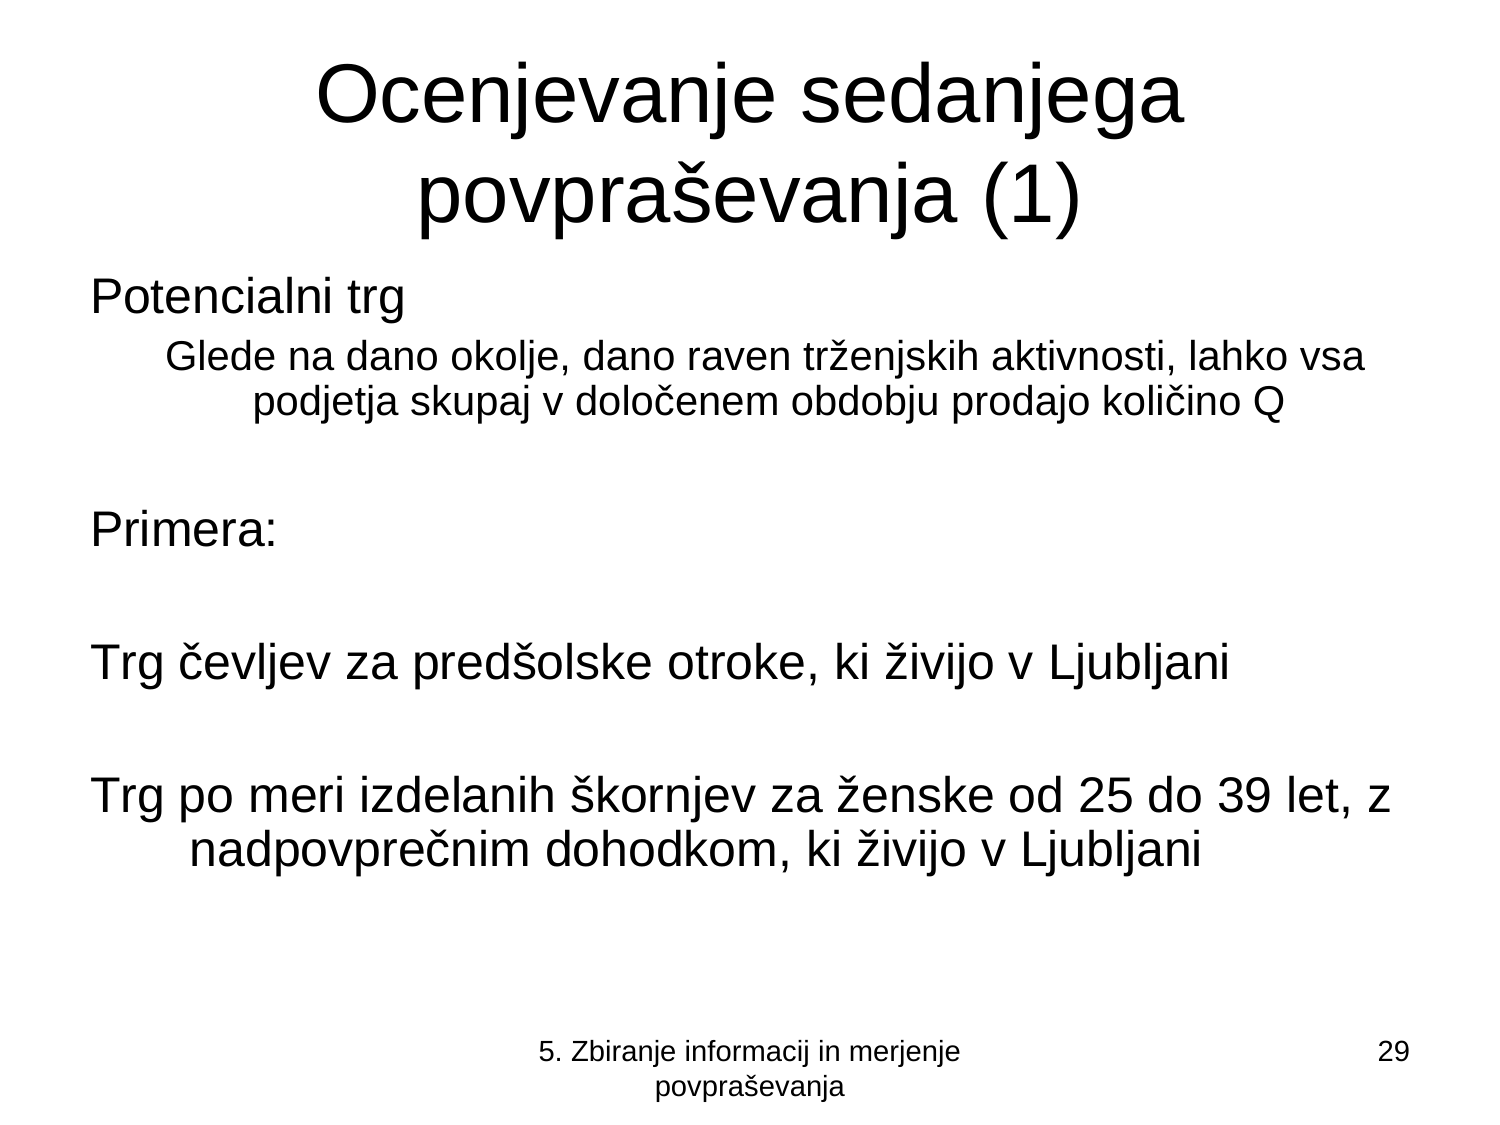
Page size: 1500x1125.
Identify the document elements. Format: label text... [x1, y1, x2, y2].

text_box 5. Zbiranje informacij in merjenje povpraševanja [512, 1024, 988, 1103]
text_box <number> [1074, 1024, 1426, 1103]
list Potencialni trg Glede na dano okolje, dano raven trženjskih aktivnosti, lahko vsa podjetja skupaj v določenem obdobju prodajo količino Q Primera: Trg čevljev za predšolske otroke, ki živijo v Ljubljani Trg po meri izdelanih škornjev za ženske od 25 do 39 let, z nadpovprečnim dohodkom, ki živijo v Ljubljani [75, 262, 1426, 1020]
title Ocenjevanje sedanjega povpraševanja (1) [75, 31, 1426, 247]
